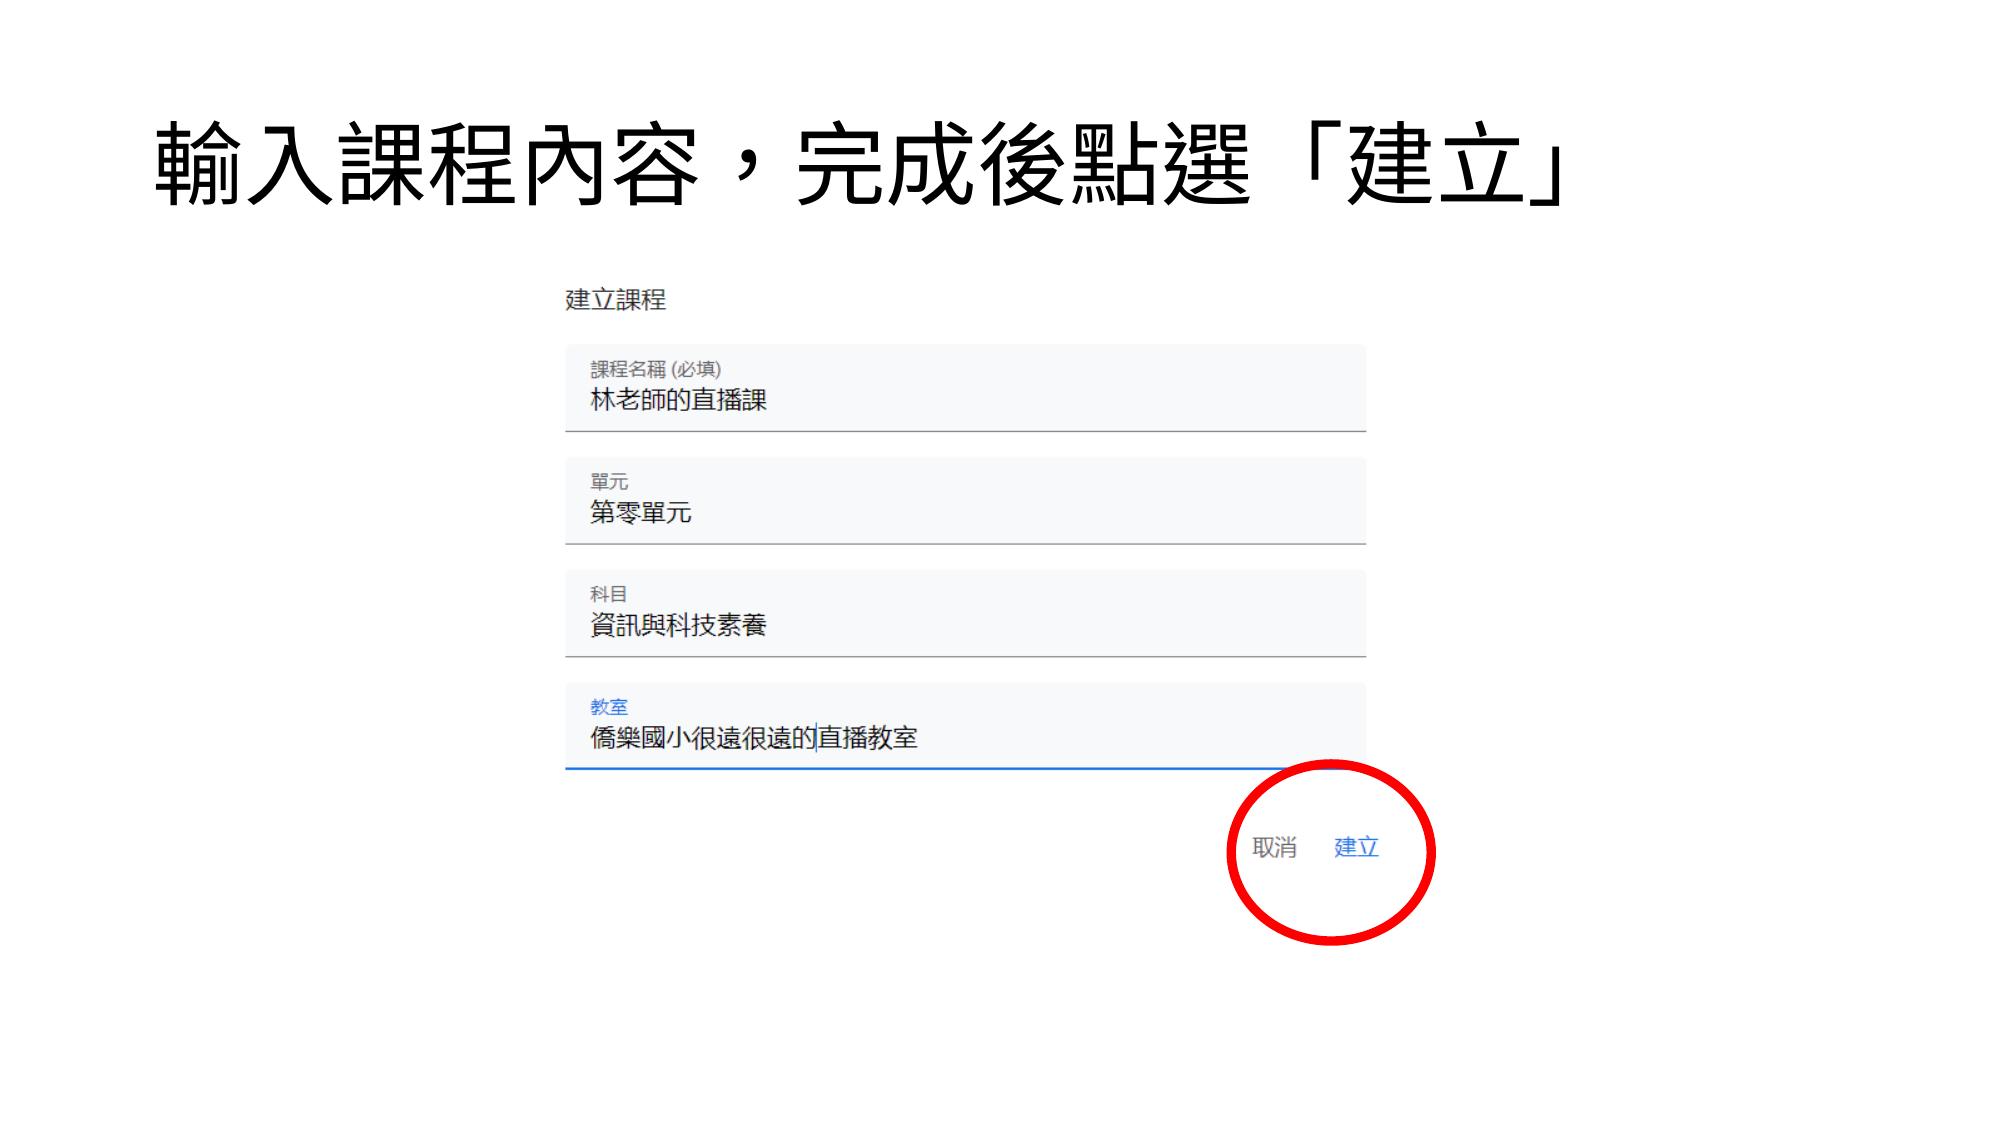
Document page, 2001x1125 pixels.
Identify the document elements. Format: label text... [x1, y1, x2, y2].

picture [1236, 769, 1394, 879]
title 輸入課程內容，完成後點選「建立」 [137, 59, 1863, 278]
picture [548, 278, 1394, 879]
